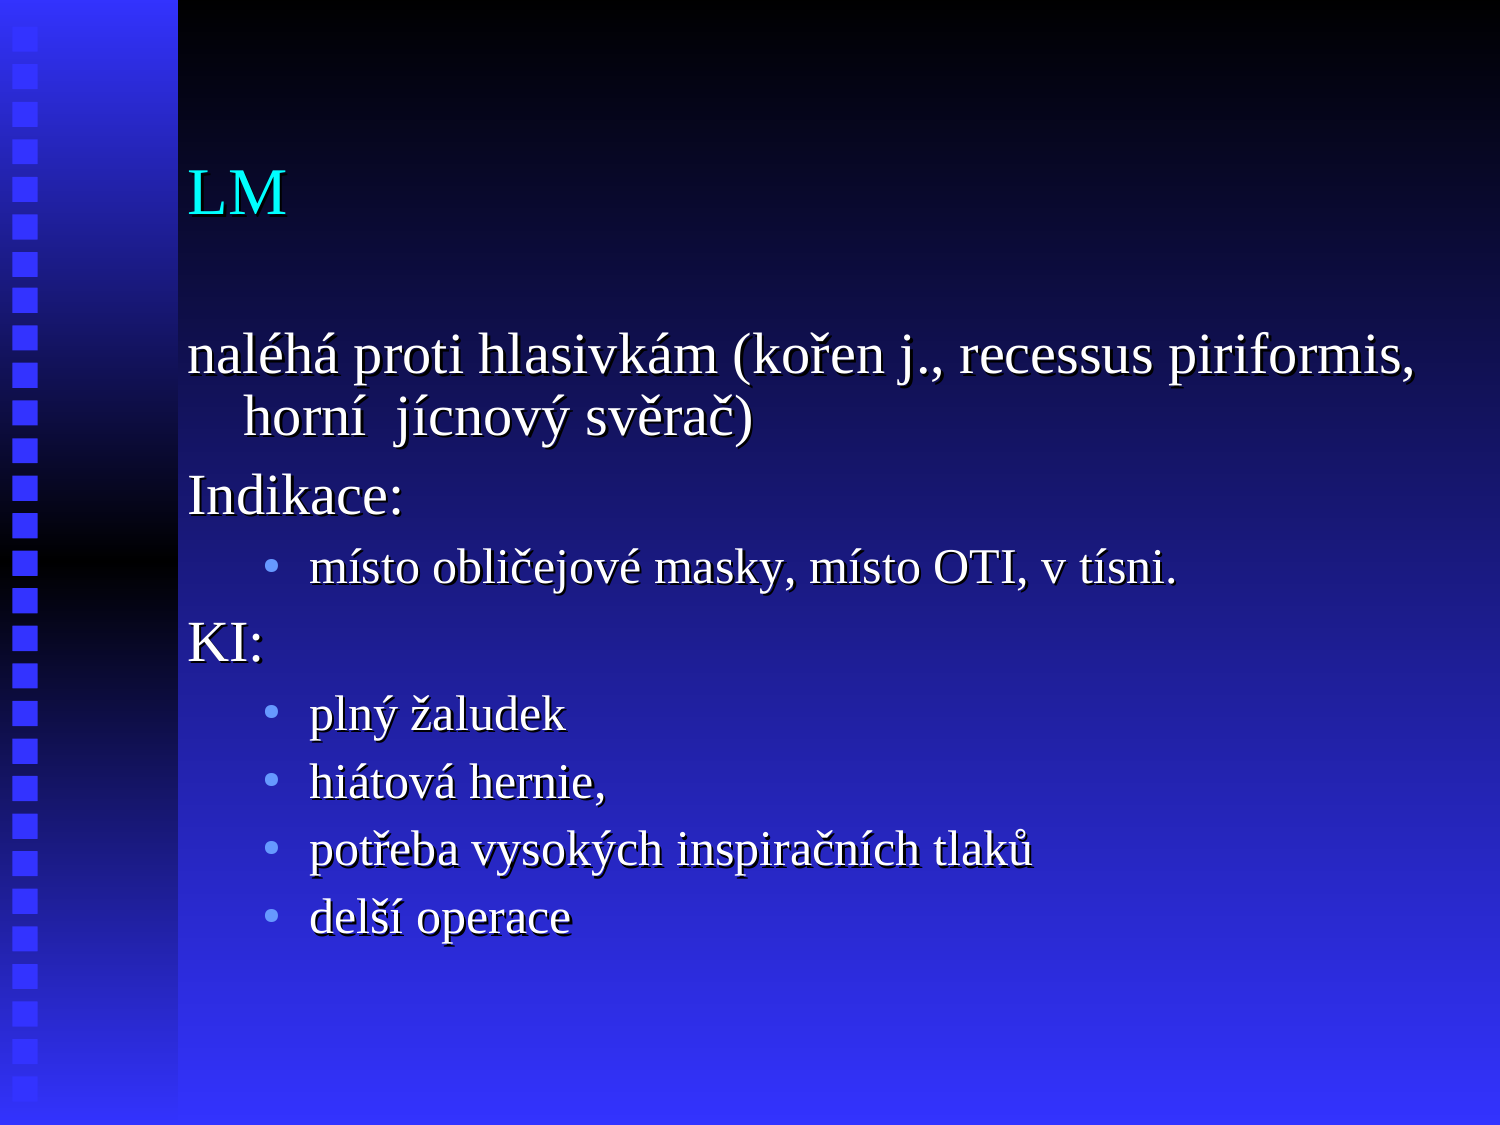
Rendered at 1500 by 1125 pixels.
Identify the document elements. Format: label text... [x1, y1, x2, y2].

title LM [187, 99, 1463, 288]
list naléhá proti hlasivkám (kořen j., recessus piriformis, horní jícnový svěrač) Indikace: místo obličejové masky, místo OTI, v tísni. KI: plný žaludek hiátová hernie, potřeba vysokých inspiračních tlaků delší operace [187, 324, 1463, 1001]
